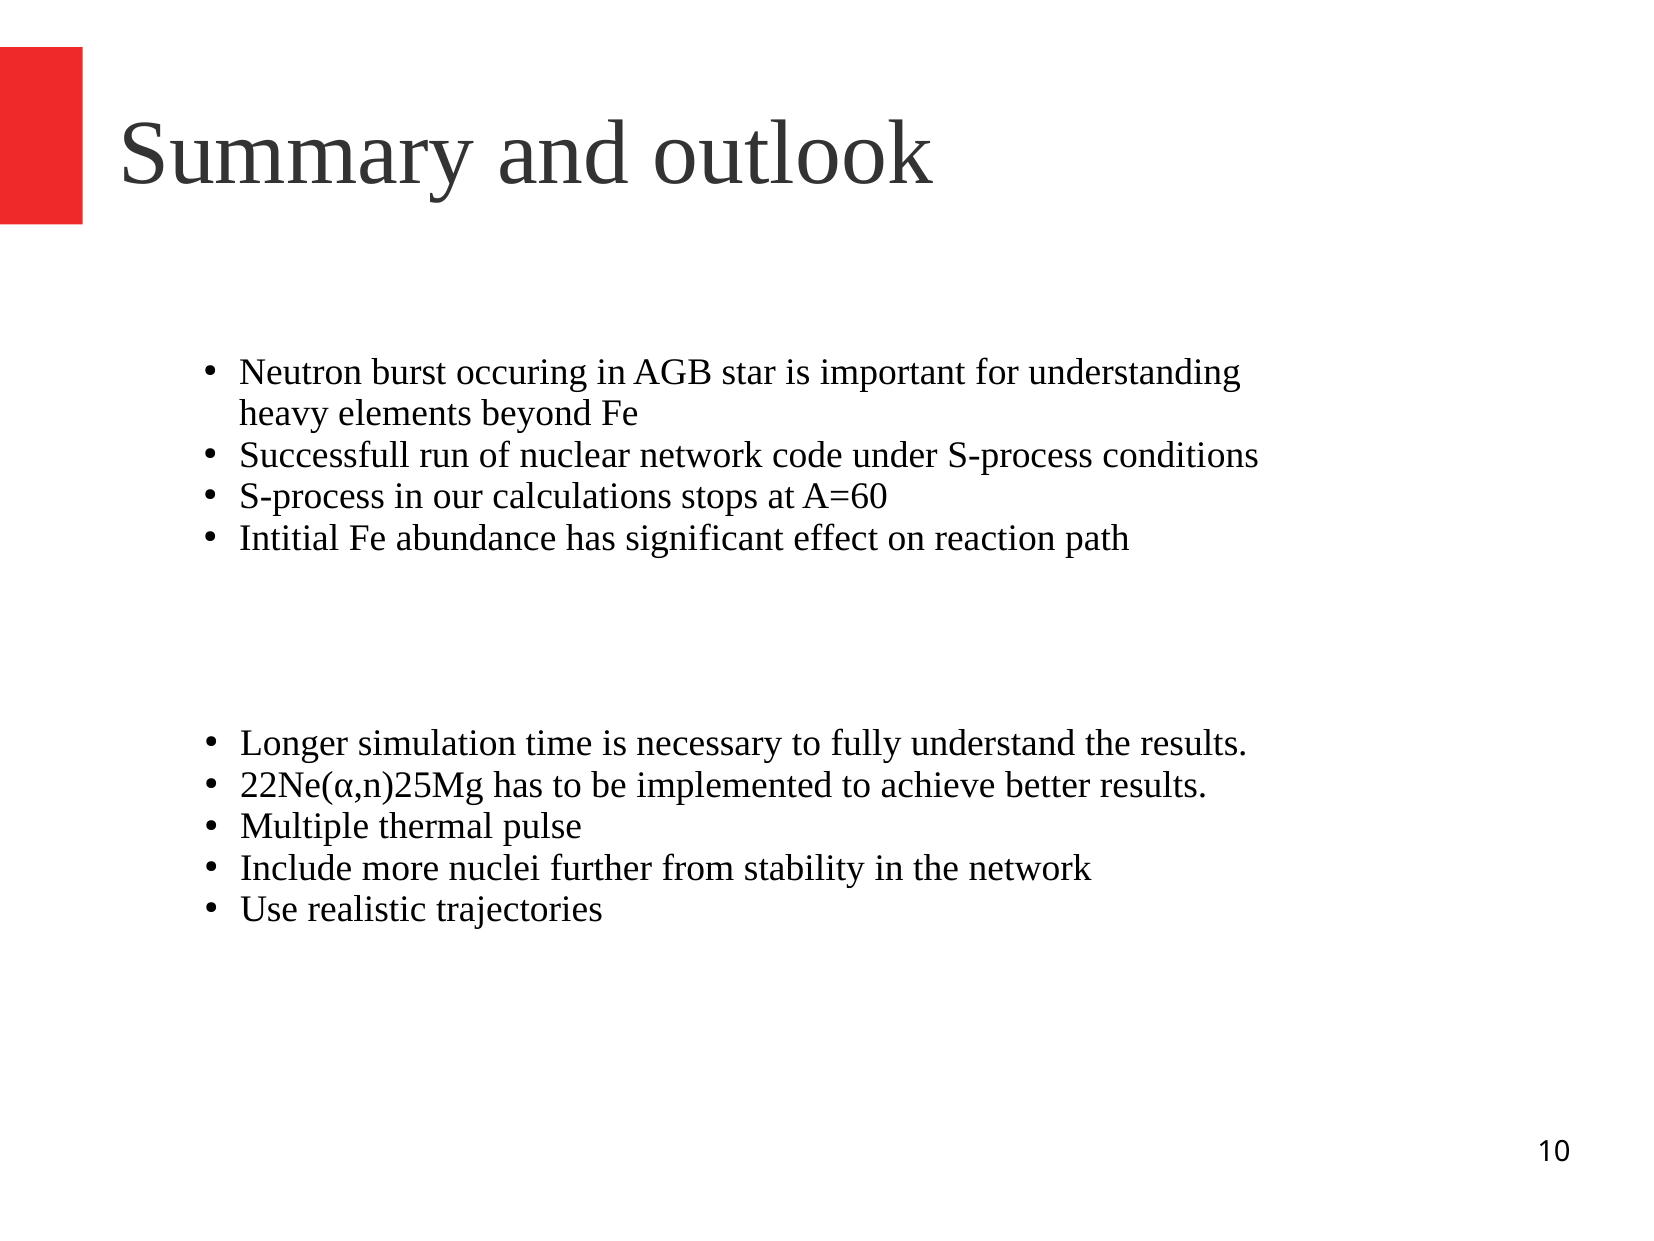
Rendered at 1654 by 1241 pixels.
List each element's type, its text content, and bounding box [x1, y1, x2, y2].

title Summary and outlook [118, 49, 1571, 257]
text_box Longer simulation time is necessary to fully understand the results. 22Ne(α,n)25Mg has to be implemented to achieve better results. Multiple thermal pulse Include more nuclei further from stability in the network Use realistic trajectories [189, 714, 1265, 981]
text_box Neutron burst occuring in AGB star is important for understanding heavy elements beyond Fe Successfull run of nuclear network code under S-process conditions S-process in our calculations stops at A=60 Intitial Fe abundance has significant effect on reaction path [188, 343, 1275, 609]
